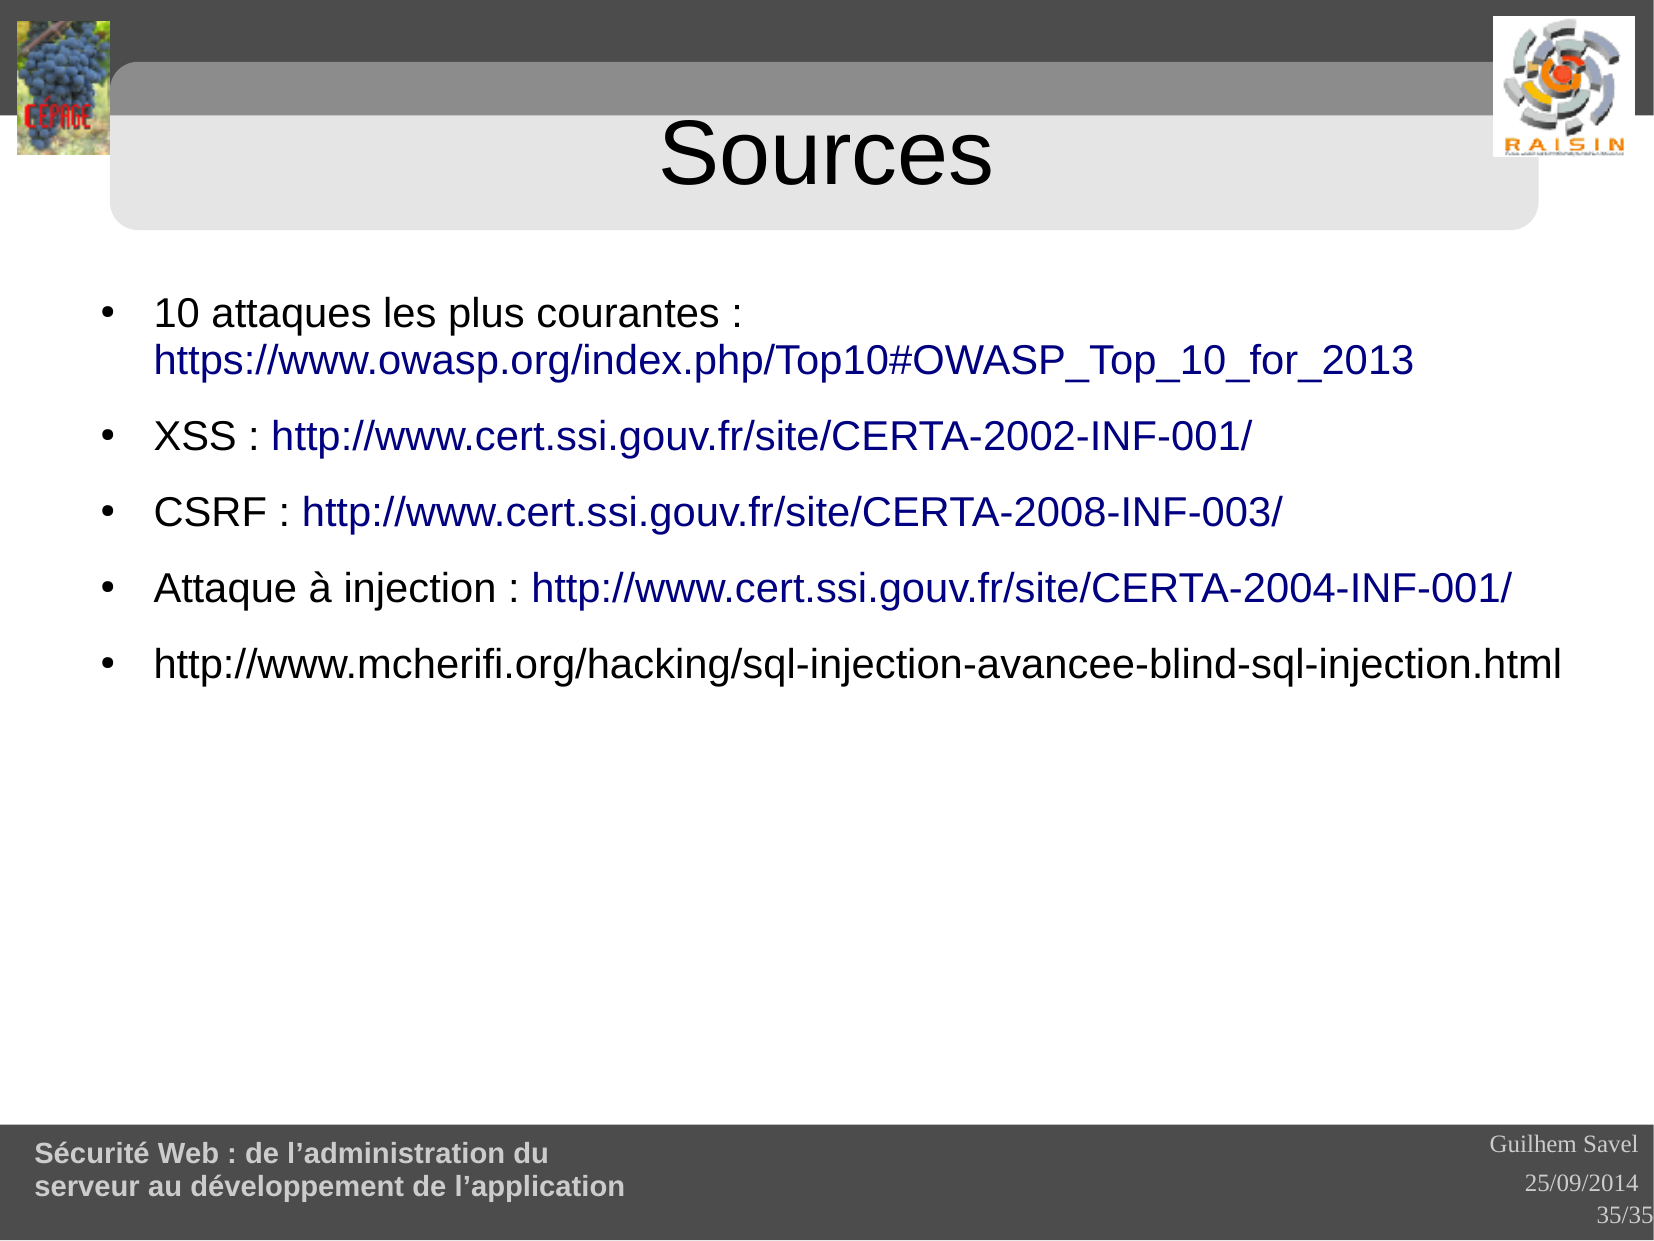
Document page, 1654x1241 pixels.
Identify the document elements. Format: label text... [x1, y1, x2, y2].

title Sources [82, 49, 1571, 257]
picture [1493, 16, 1635, 157]
picture [17, 21, 110, 155]
list 10 attaques les plus courantes : https://www.owasp.org/index.php/Top10#OWASP_Top_10_for_2013 XSS : http://www.cert.ssi.gouv.fr/site/CERTA-2002-INF-001/ CSRF : http://www.cert.ssi.gouv.fr/site/CERTA-2008-INF-003/ Attaque à injection : http://www.cert.ssi.gouv.fr/site/CERTA-2004-INF-001/ http://www.mcherifi.org/hacking/sql-injection-avancee-blind-sql-injection.html [82, 290, 1571, 1010]
